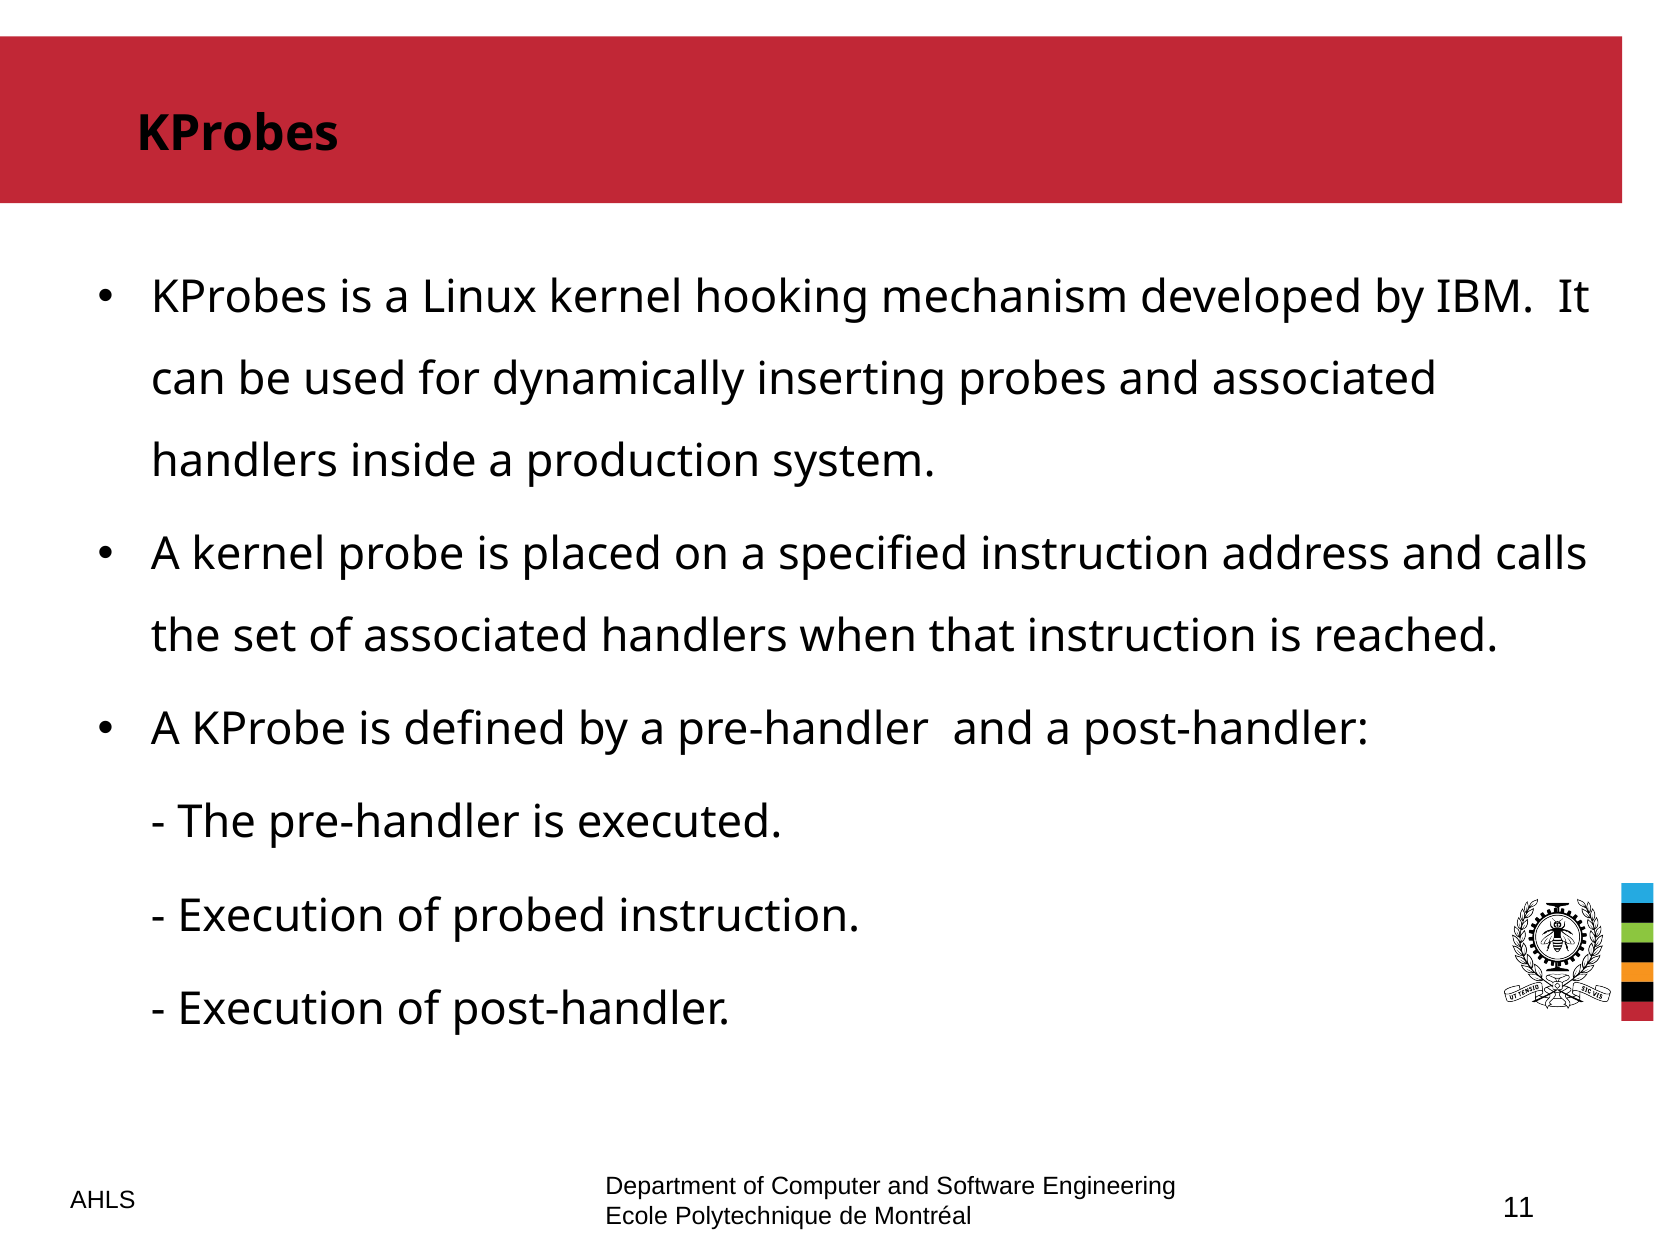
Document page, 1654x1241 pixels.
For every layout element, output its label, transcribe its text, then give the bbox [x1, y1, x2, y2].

list KProbes is a Linux kernel hooking mechanism developed by IBM. It can be used for dynamically inserting probes and associated handlers inside a production system. A kernel probe is placed on a specified instruction address and calls the set of associated handlers when that instruction is reached. A KProbe is defined by a pre-handler and a post-handler: - The pre-handler is executed. - Execution of probed instruction. - Execution of post-handler. [82, 232, 1615, 1163]
title KProbes [103, 62, 1602, 168]
picture [1615, 883, 1654, 1021]
